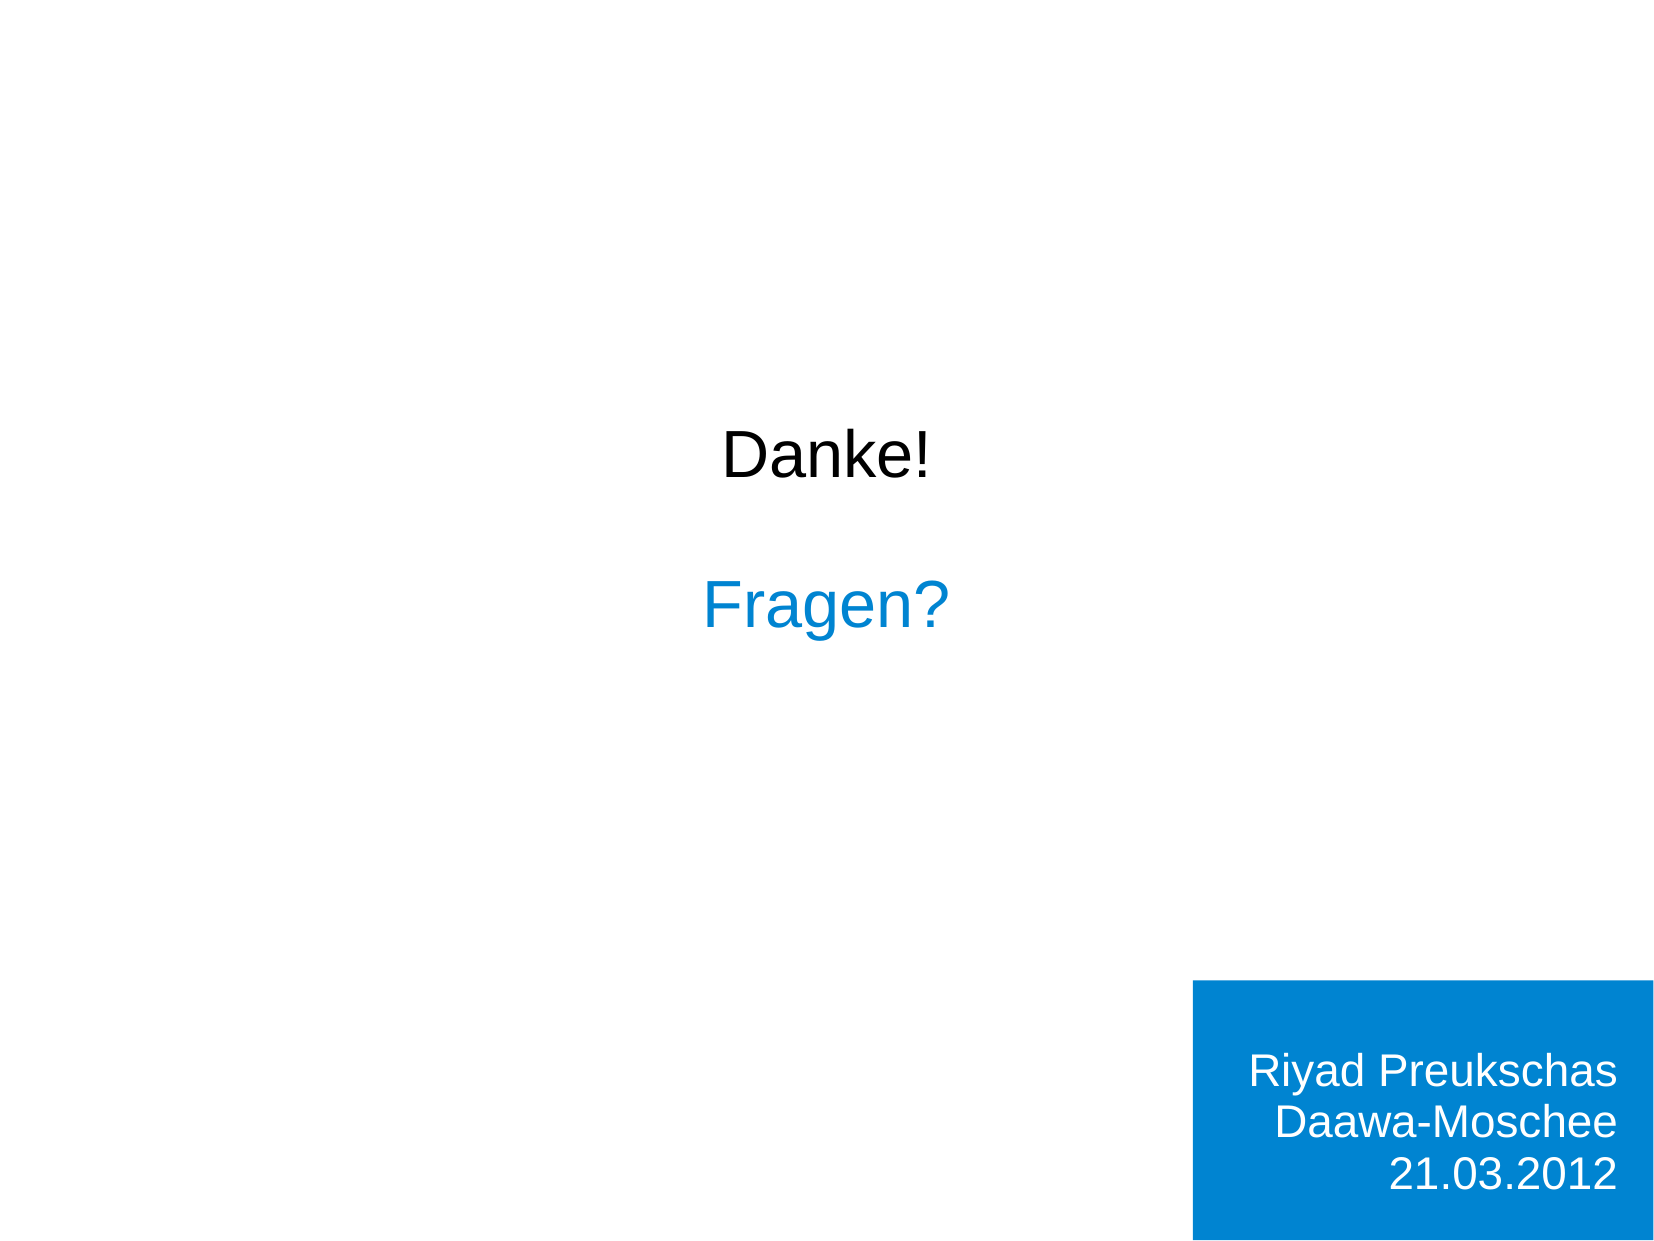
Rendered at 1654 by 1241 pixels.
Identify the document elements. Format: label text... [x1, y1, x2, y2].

text_box [1192, 980, 1654, 1241]
text_box Riyad Preukschas Daawa-Moschee 21.03.2012 [1240, 1039, 1618, 1205]
subtitle Danke! Fragen? [82, 49, 1571, 1010]
